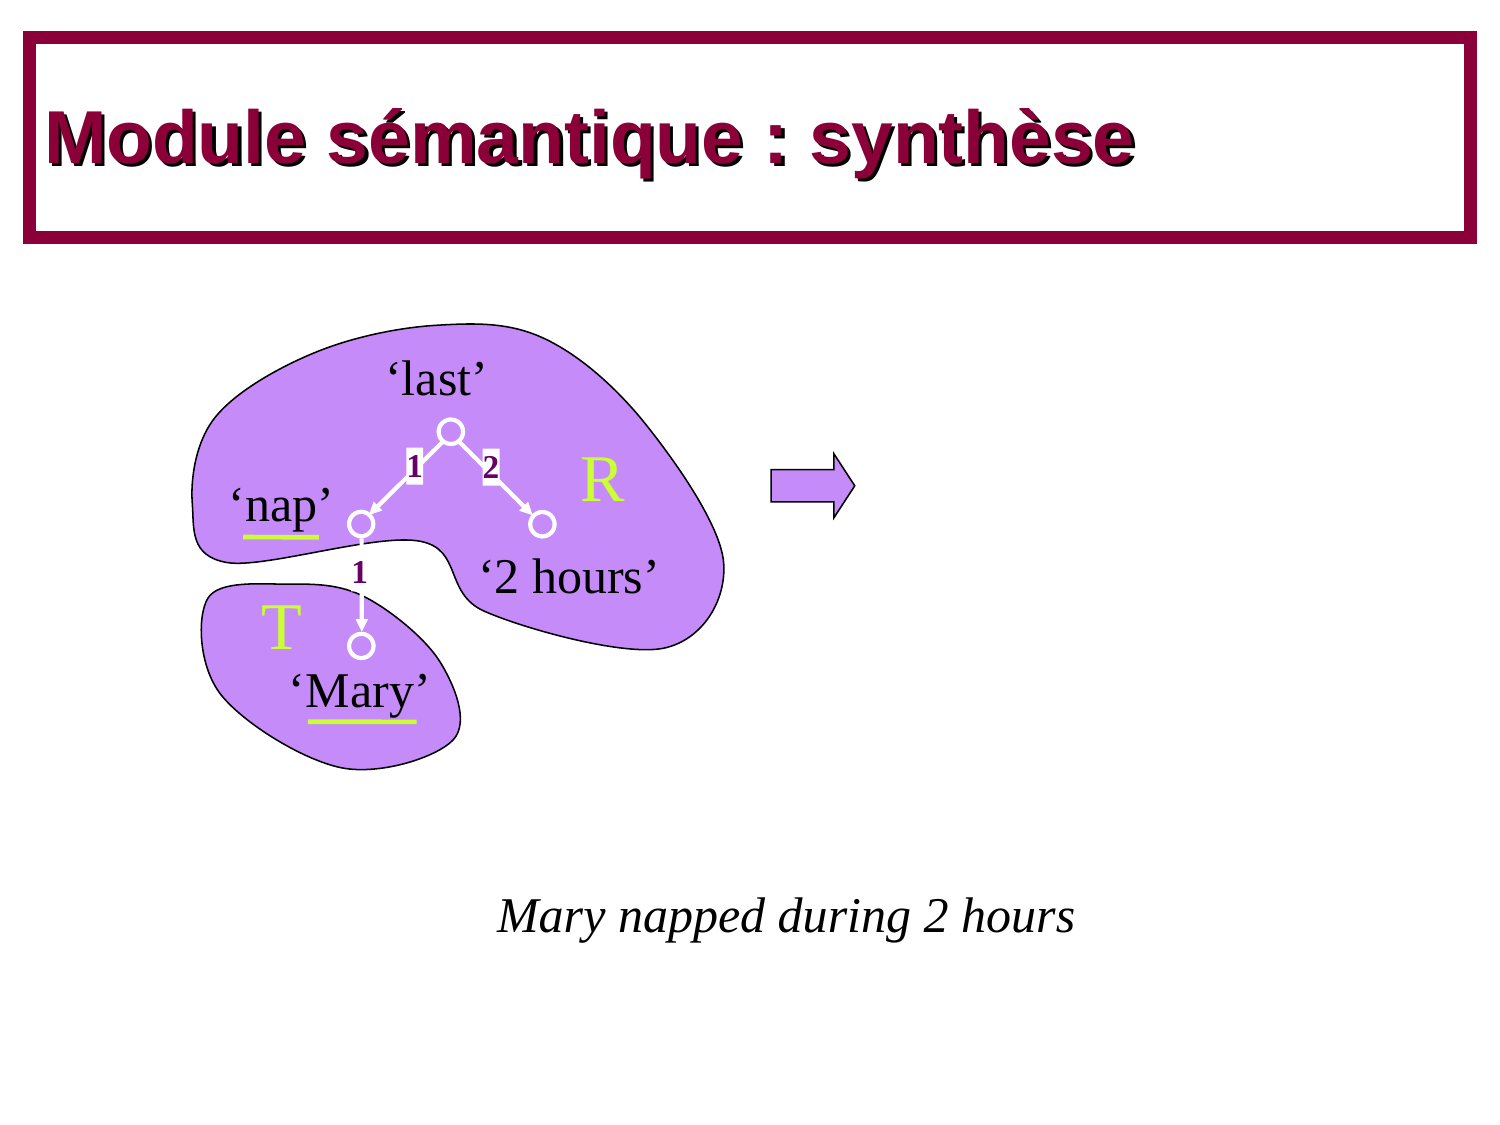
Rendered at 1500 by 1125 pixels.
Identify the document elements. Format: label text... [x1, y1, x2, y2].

text_box [533, 515, 552, 534]
text_box ‘nap’ [214, 469, 389, 541]
text_box ‘last’ [370, 342, 546, 414]
text_box 1 [351, 554, 369, 592]
text_box [363, 596, 435, 654]
text_box Mary napped during 2 hours [482, 880, 1137, 951]
text_box [191, 323, 724, 650]
text_box 1 [406, 447, 424, 485]
text_box R [565, 443, 630, 516]
text_box ‘2 hours’ [463, 540, 678, 612]
text_box ‘Mary’ [274, 654, 450, 726]
text_box [771, 453, 855, 518]
text_box [352, 637, 371, 654]
text_box [201, 583, 461, 770]
text_box [441, 422, 460, 441]
text_box 2 [482, 448, 500, 486]
title Module sémantique : synthèse [29, 37, 1471, 238]
text_box T [246, 590, 312, 664]
